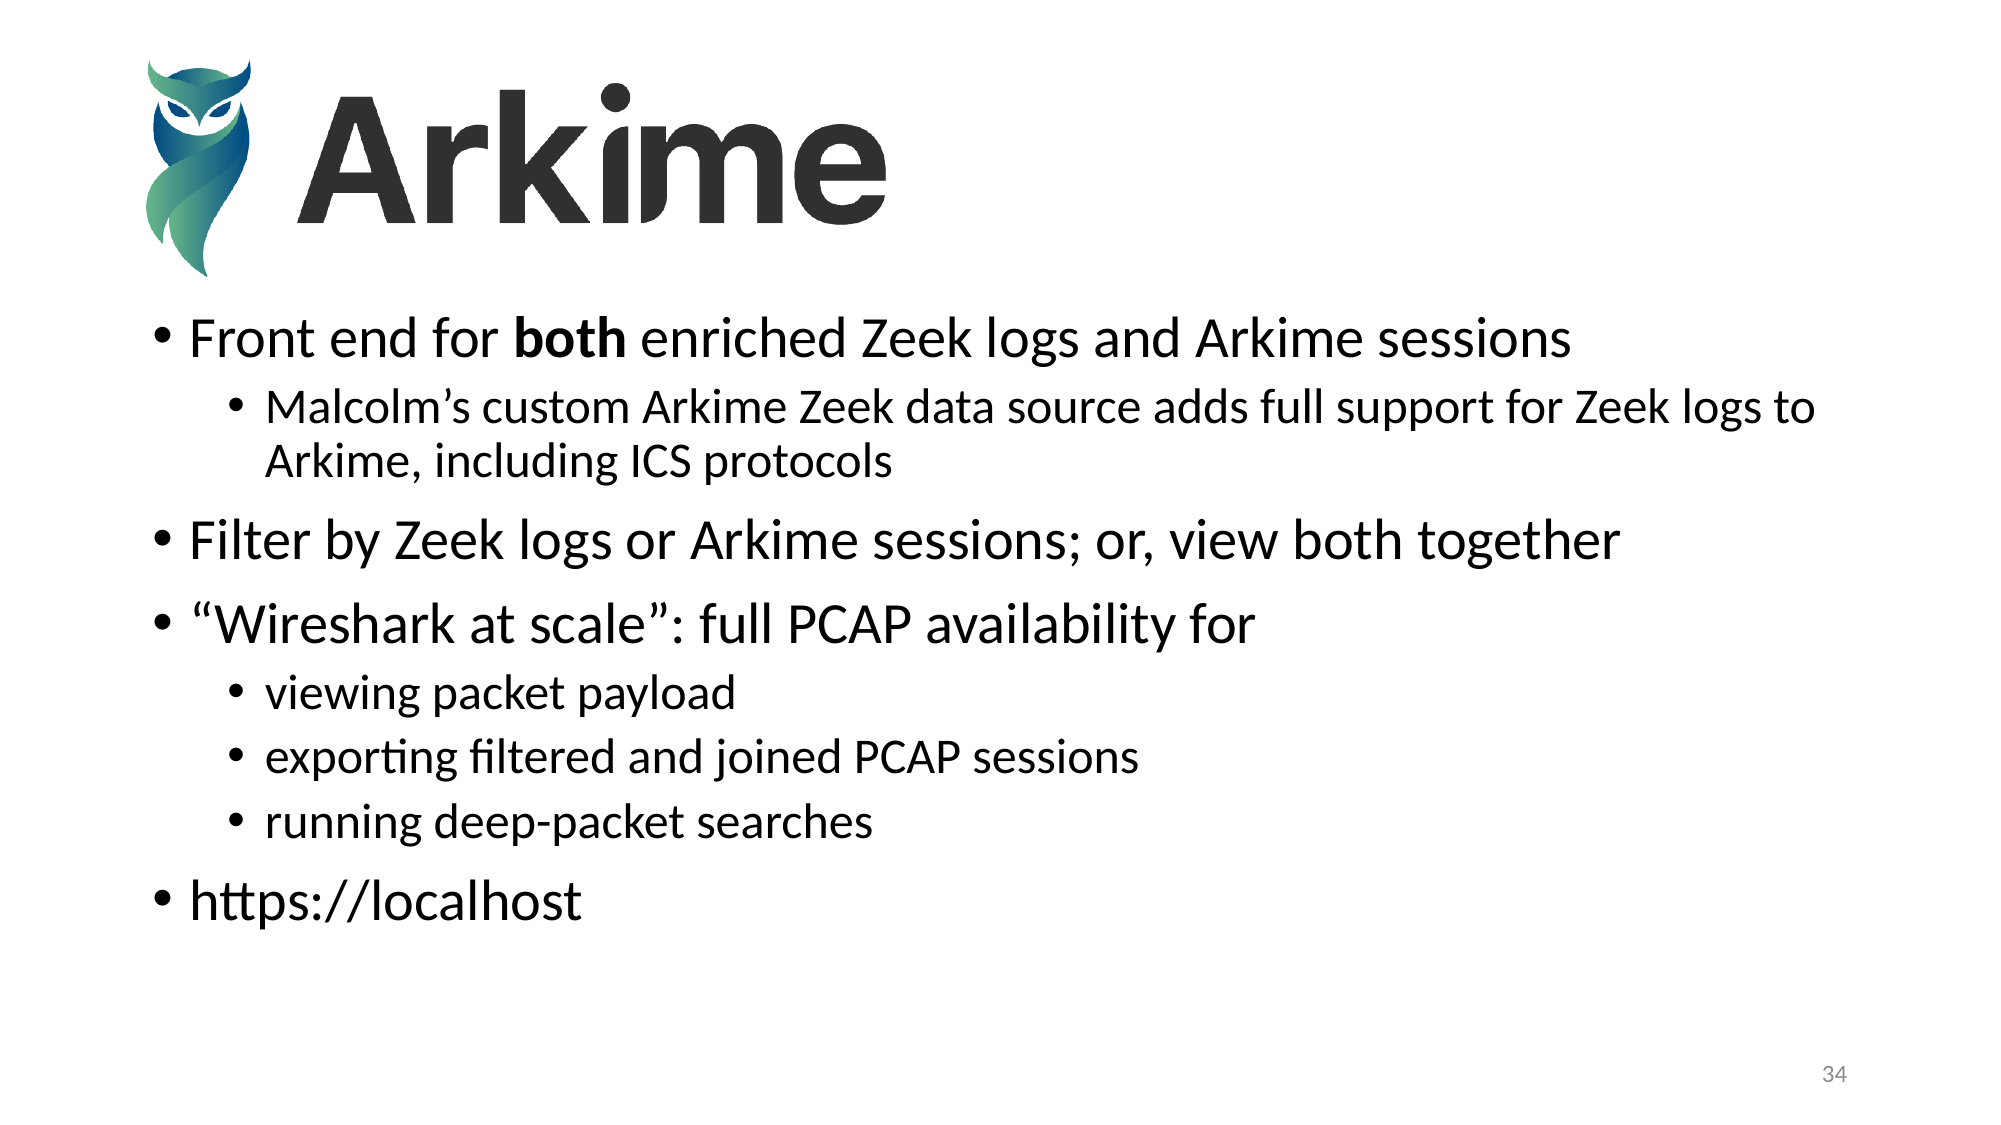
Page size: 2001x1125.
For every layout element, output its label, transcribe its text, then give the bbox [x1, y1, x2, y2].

list Front end for both enriched Zeek logs and Arkime sessions Malcolm’s custom Arkime Zeek data source adds full support for Zeek logs to Arkime, including ICS protocols Filter by Zeek logs or Arkime sessions; or, view both together “Wireshark at scale”: full PCAP availability for viewing packet payload exporting filtered and joined PCAP sessions running deep-packet searches https://localhost [137, 299, 1863, 1014]
slide_number <number> [1412, 1042, 1863, 1103]
picture [137, 53, 898, 284]
